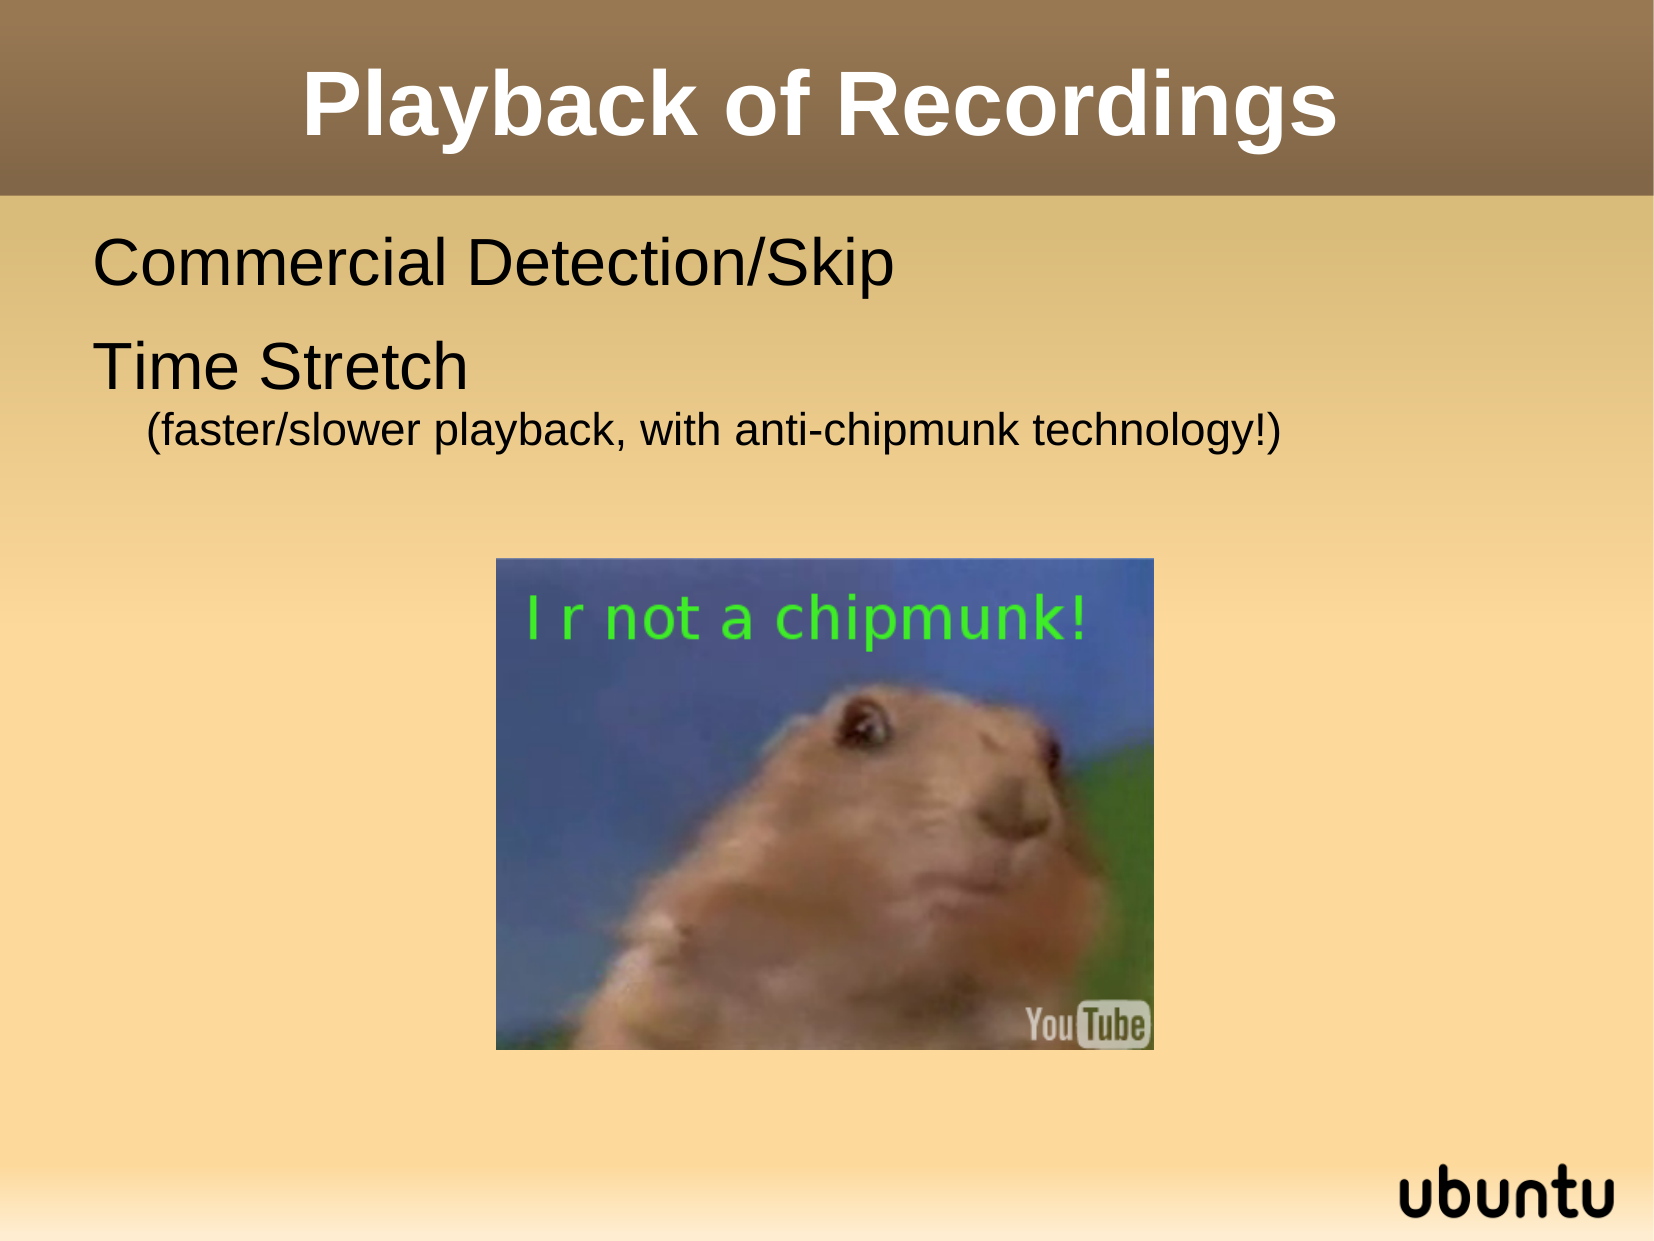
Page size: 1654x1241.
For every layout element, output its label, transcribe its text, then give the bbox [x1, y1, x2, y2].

title Playback of Recordings [76, 7, 1565, 200]
list Commercial Detection/Skip Time Stretch (faster/slower playback, with anti-chipmunk technology!) [75, 225, 1564, 1029]
picture [0, 0, 1654, 1241]
